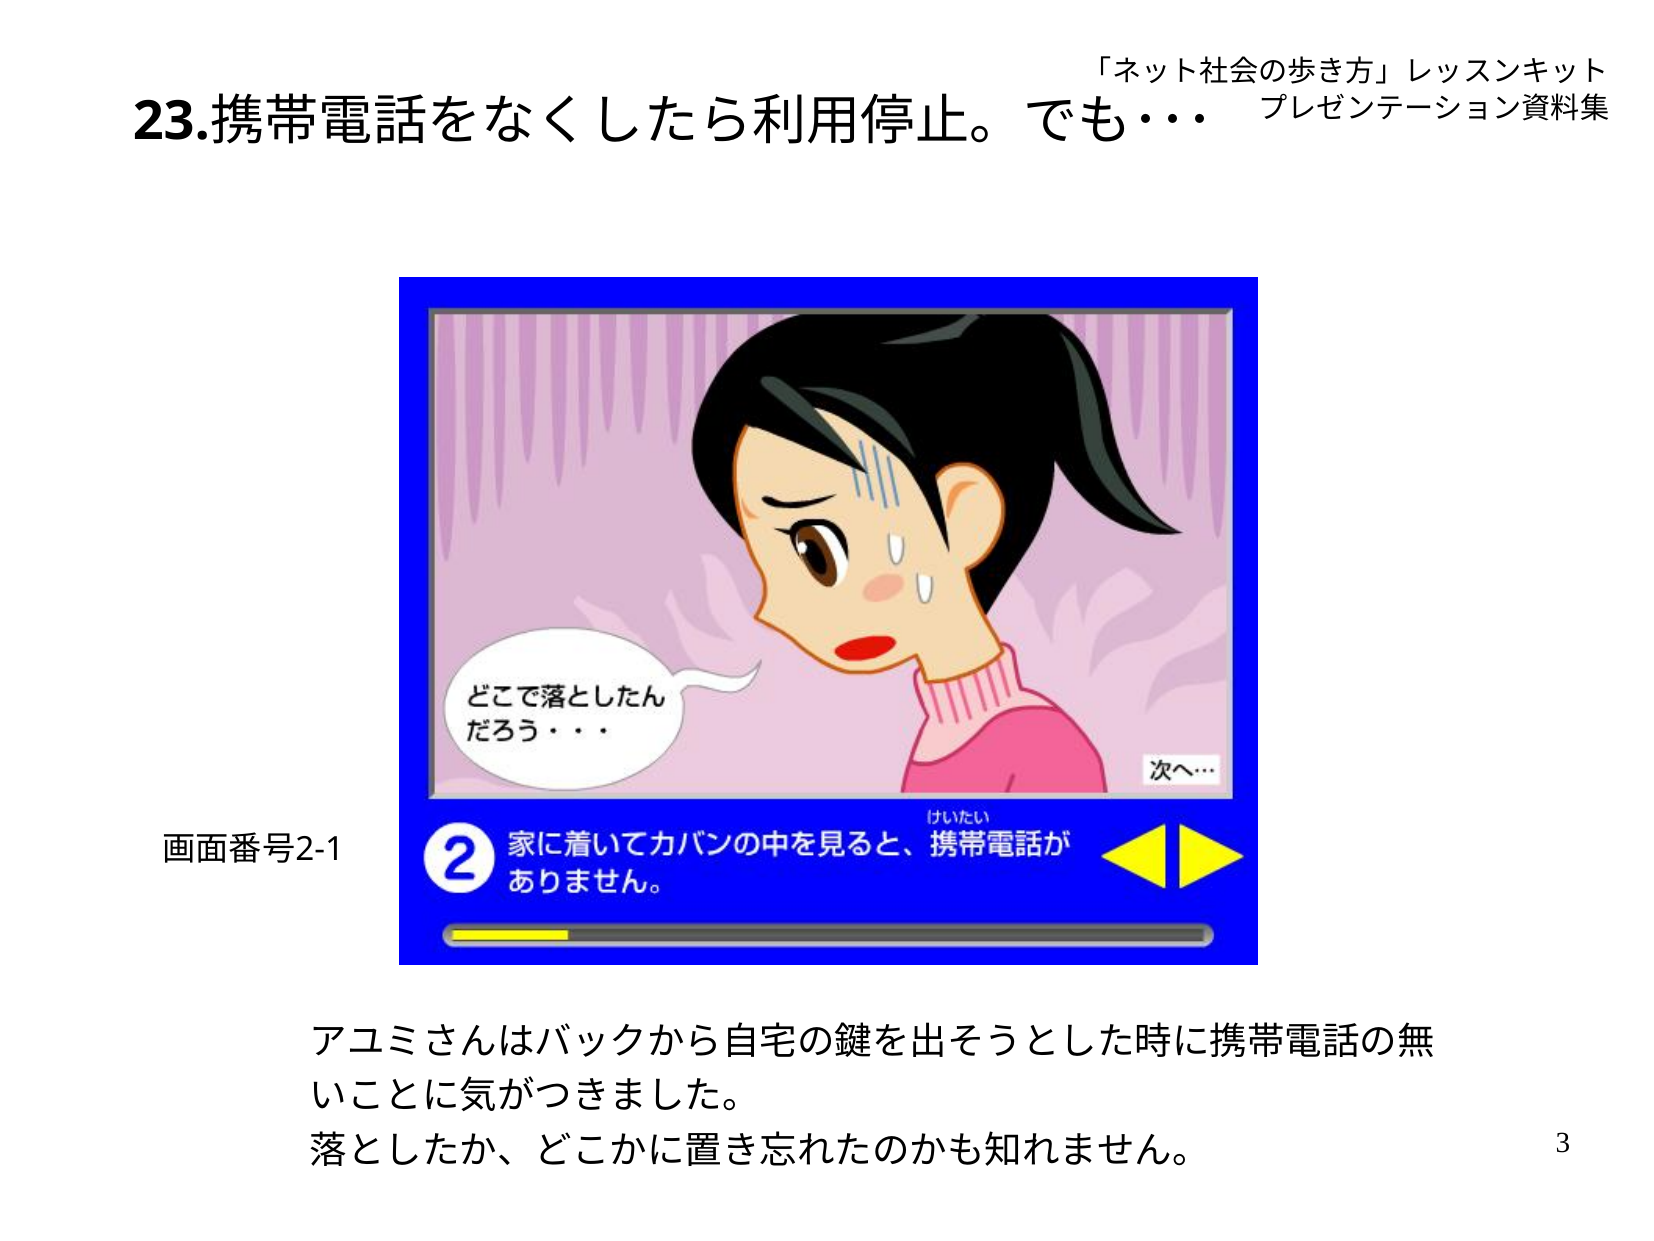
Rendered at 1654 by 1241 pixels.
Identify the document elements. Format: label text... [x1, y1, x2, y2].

text_box アユミさんはバックから自宅の鍵を出そうとした時に携帯電話の無いことに気がつきました。 落としたか、どこかに置き忘れたのかも知れません。 [295, 1003, 1477, 1182]
text_box 23.携帯電話をなくしたら利用停止。でも･･･ [118, 88, 1270, 158]
picture [399, 277, 1258, 965]
text_box 画面番号2-1 [147, 826, 384, 875]
text_box 「ネット社会の歩き方」レッスンキット プレゼンテーション資料集 [1062, 44, 1625, 134]
